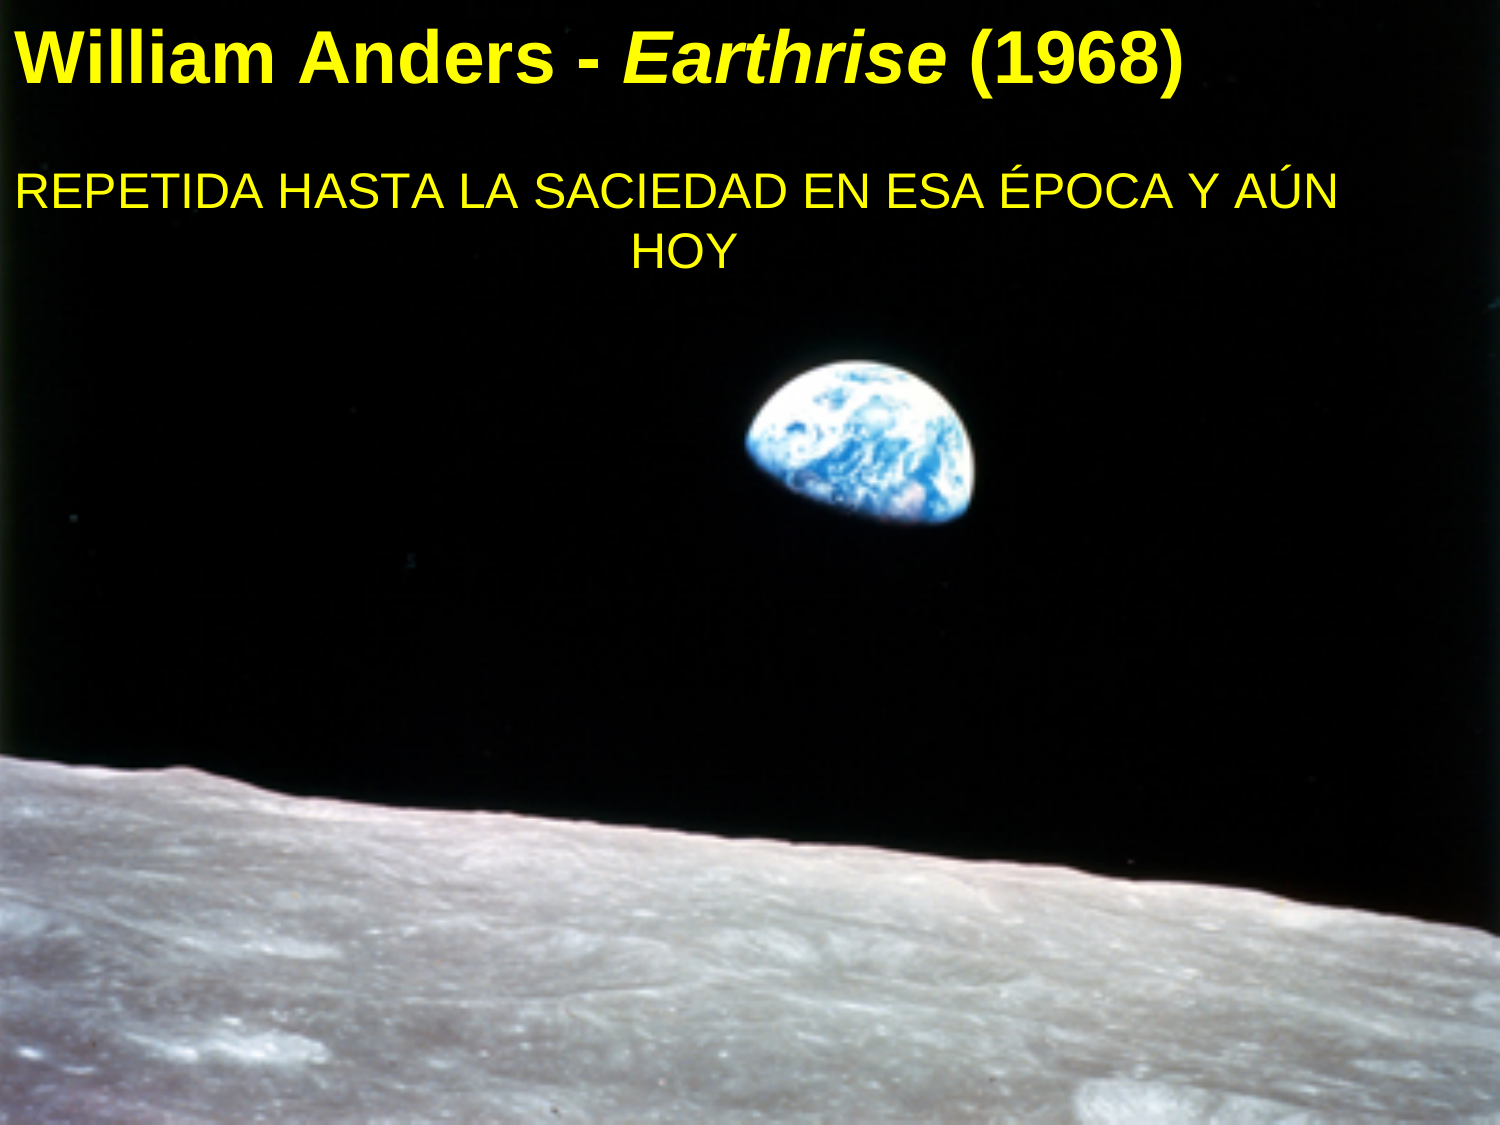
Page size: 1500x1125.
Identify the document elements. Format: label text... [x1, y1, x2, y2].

picture [0, 0, 1500, 1125]
text_box William Anders - Earthrise (1968) REPETIDA HASTA LA SACIEDAD EN ESA ÉPOCA Y AÚN HOY [0, 1, 1454, 287]
